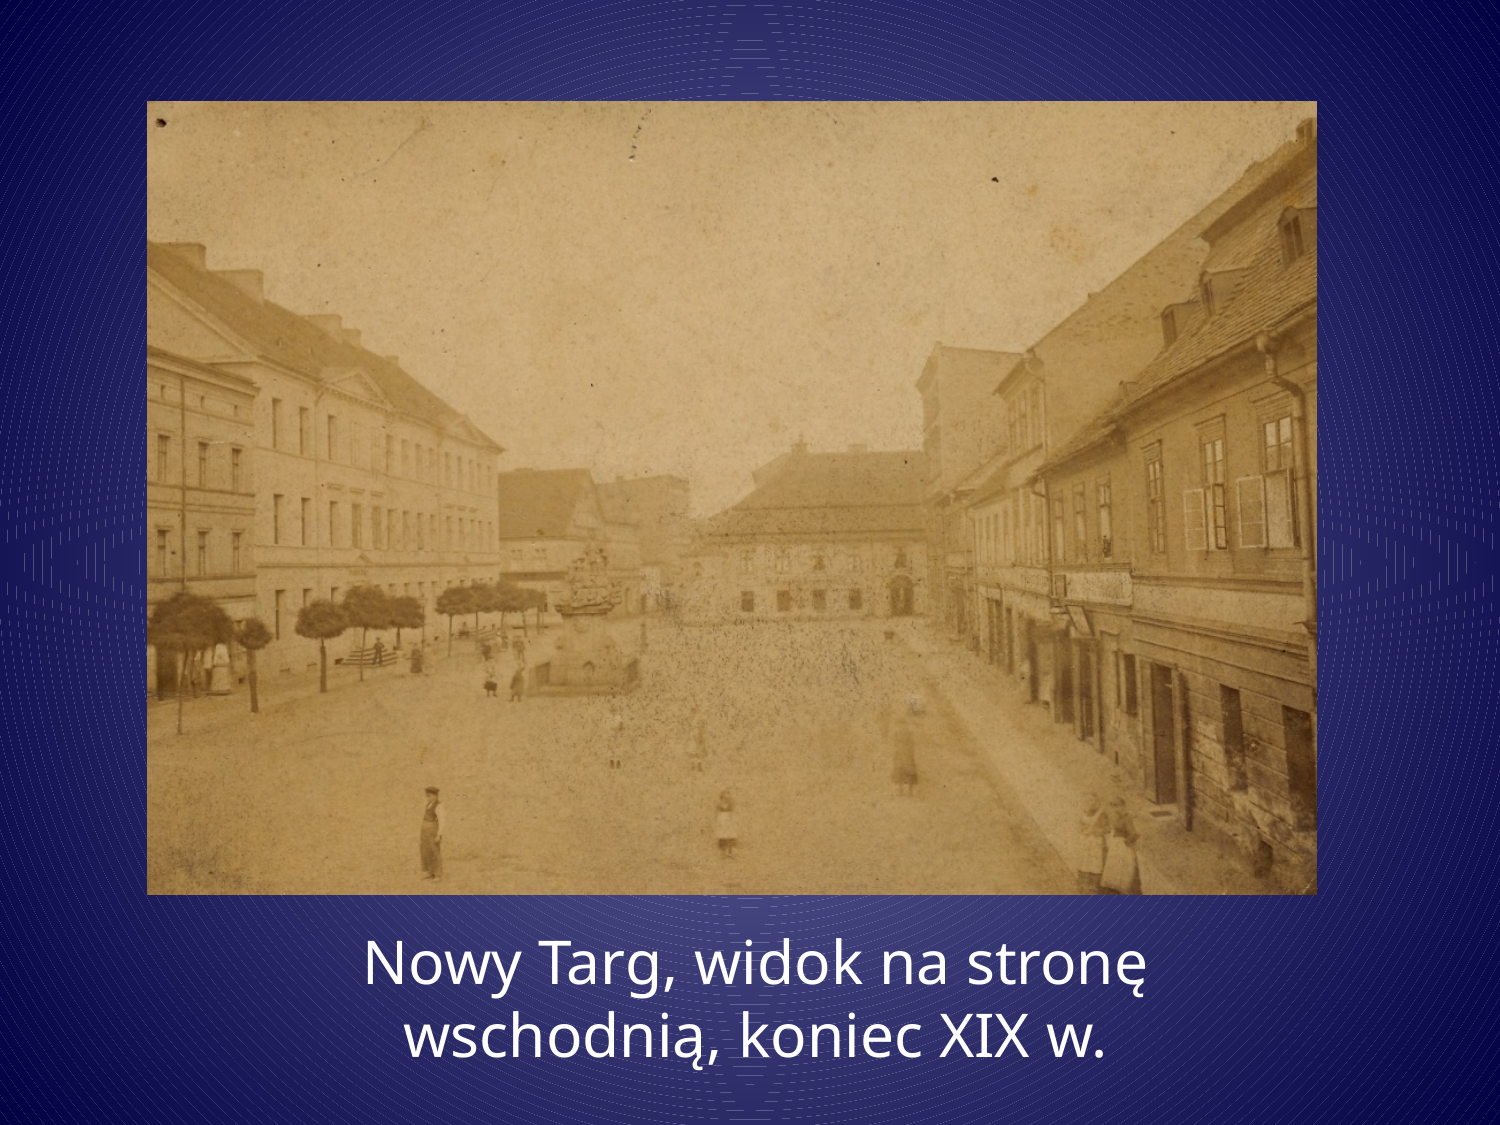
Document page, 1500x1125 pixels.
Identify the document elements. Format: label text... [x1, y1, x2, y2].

title Nowy Targ, widok na stronę wschodnią, koniec XIX w. [301, 916, 1211, 1105]
picture [147, 101, 1317, 895]
